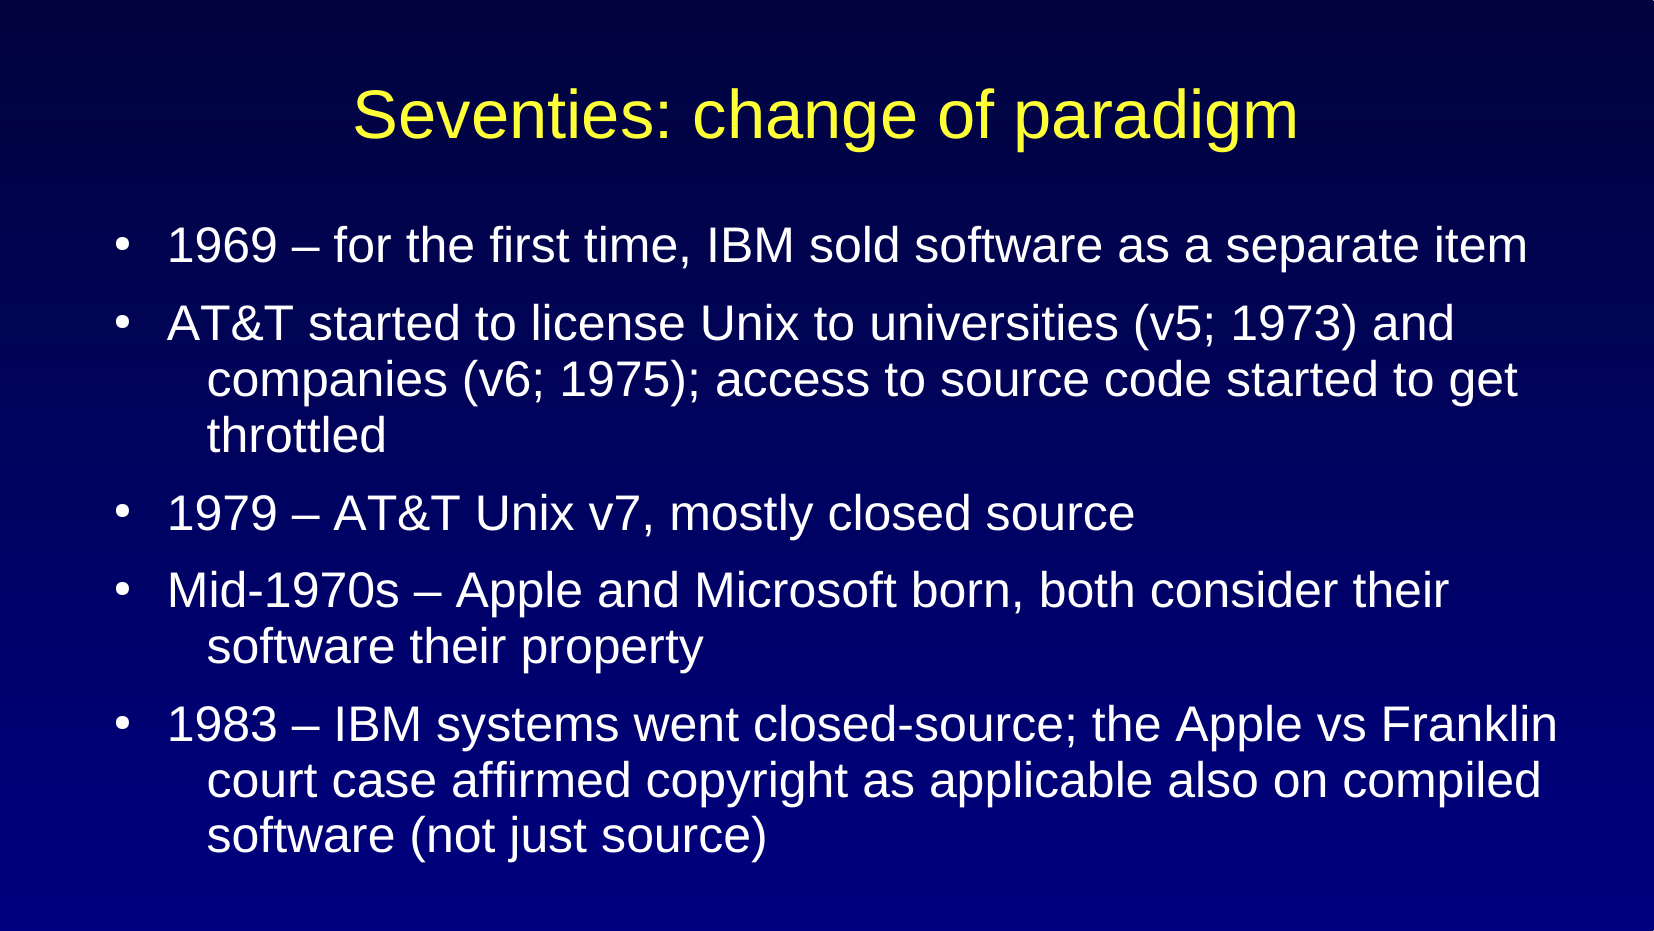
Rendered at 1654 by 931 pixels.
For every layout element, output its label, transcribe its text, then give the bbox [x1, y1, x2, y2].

title Seventies: change of paradigm [82, 37, 1571, 193]
list 1969 – for the first time, IBM sold software as a separate item AT&T started to license Unix to universities (v5; 1973) and companies (v6; 1975); access to source code started to get throttled 1979 – AT&T Unix v7, mostly closed source Mid-1970s – Apple and Microsoft born, both consider their software their property 1983 – IBM systems went closed-source; the Apple vs Franklin court case affirmed copyright as applicable also on compiled software (not just source) [82, 217, 1571, 864]
